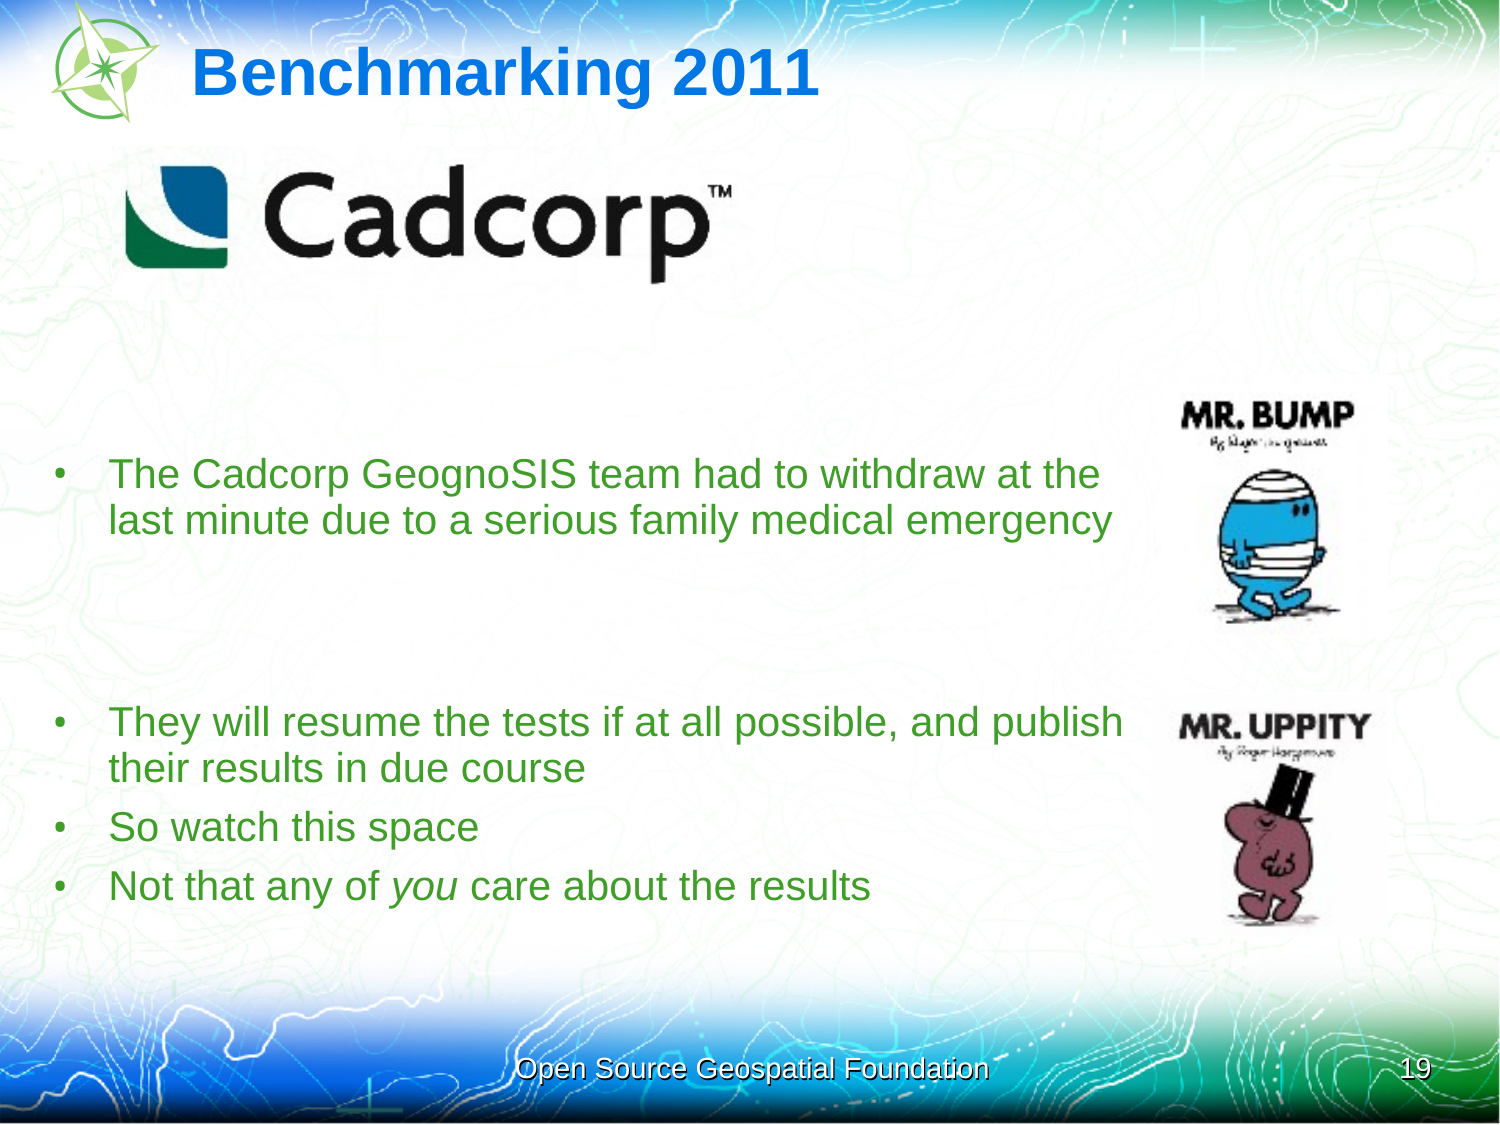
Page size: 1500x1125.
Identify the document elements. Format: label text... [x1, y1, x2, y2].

title Benchmarking 2011 [177, 20, 1477, 122]
text_box <number> [1163, 1045, 1447, 1112]
picture [0, 0, 1500, 1125]
list The Cadcorp GeognoSIS team had to withdraw at the last minute due to a serious family medical emergency They will resume the tests if at all possible, and publish their results in due course So watch this space Not that any of you care about the results [37, 439, 1163, 1125]
